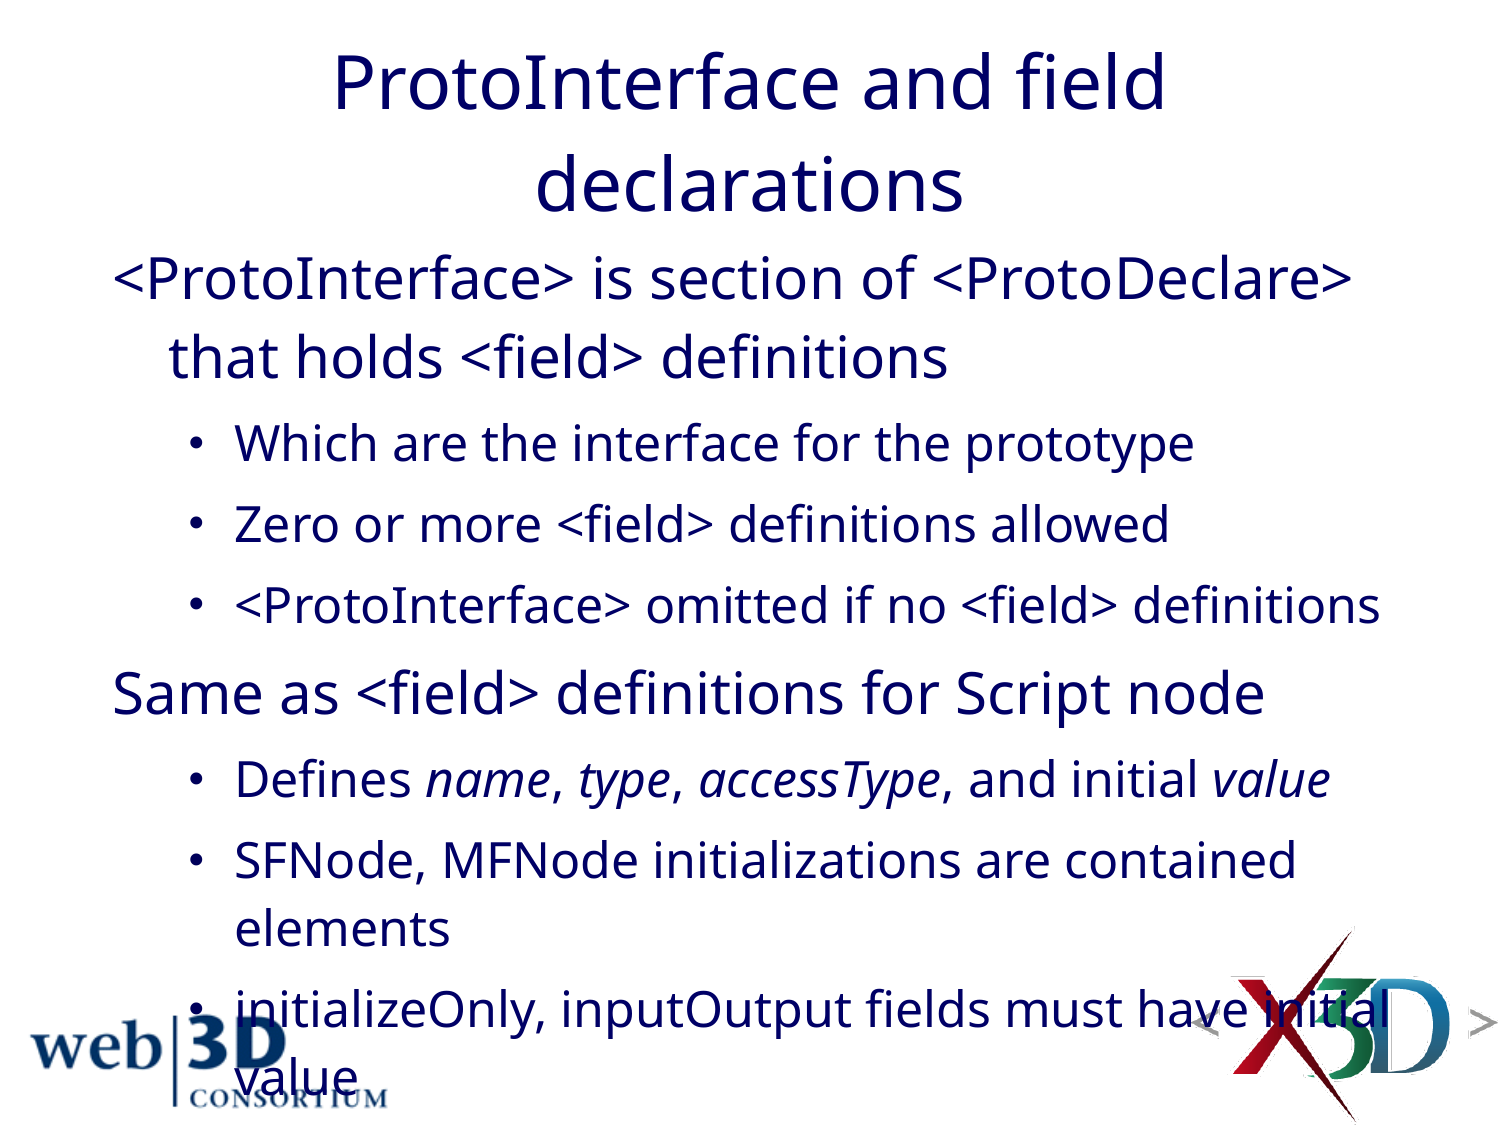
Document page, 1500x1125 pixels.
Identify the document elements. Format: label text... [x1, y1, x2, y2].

picture [1187, 926, 1500, 1125]
picture [406, 1003, 413, 1011]
list <ProtoInterface> is section of <ProtoDeclare> that holds <field> definitions Which are the interface for the prototype Zero or more <field> definitions allowed <ProtoInterface> omitted if no <field> definitions Same as <field> definitions for Script node Defines name, type, accessType, and initial value SFNode, MFNode initializations are contained elements initializeOnly, inputOutput fields must have initial value inputOnly, outputOnly fields have no initial value [112, 237, 1463, 986]
picture [12, 998, 413, 1118]
title ProtoInterface and field declarations [112, 44, 1388, 218]
picture [406, 1014, 413, 1023]
